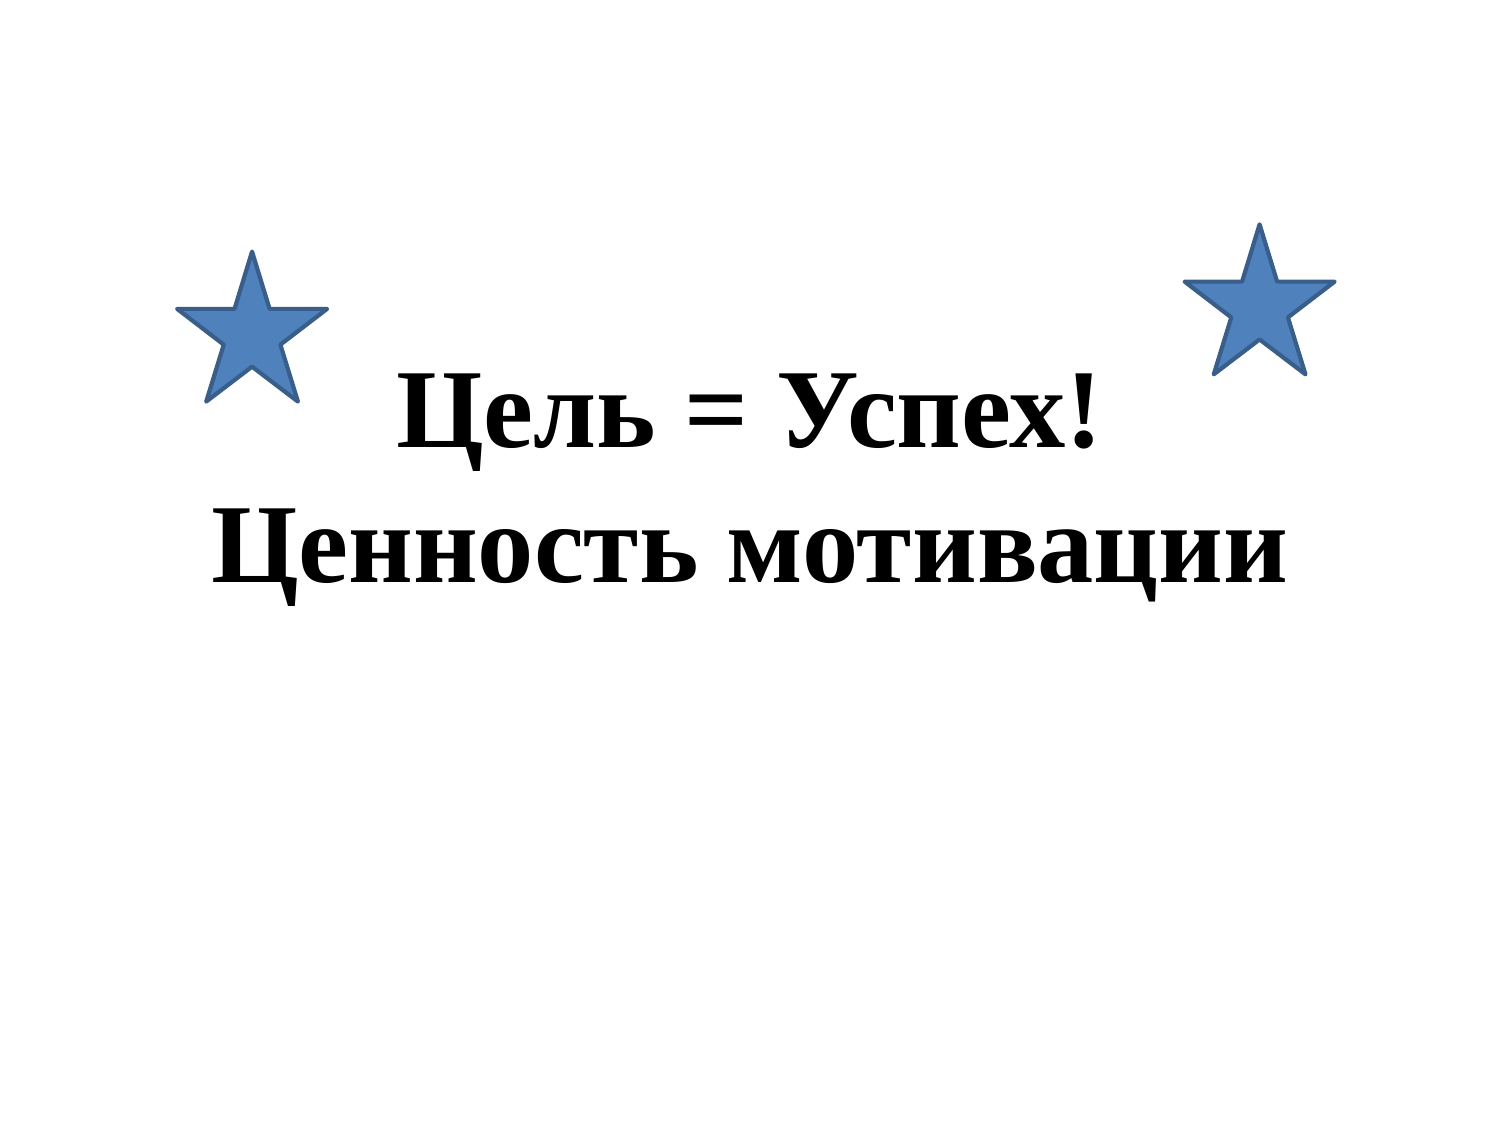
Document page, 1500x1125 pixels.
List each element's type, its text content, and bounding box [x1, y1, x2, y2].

text_box [177, 251, 328, 402]
text_box [1184, 224, 1335, 375]
title Цель = Успех! Ценность мотивации [112, 349, 1388, 591]
